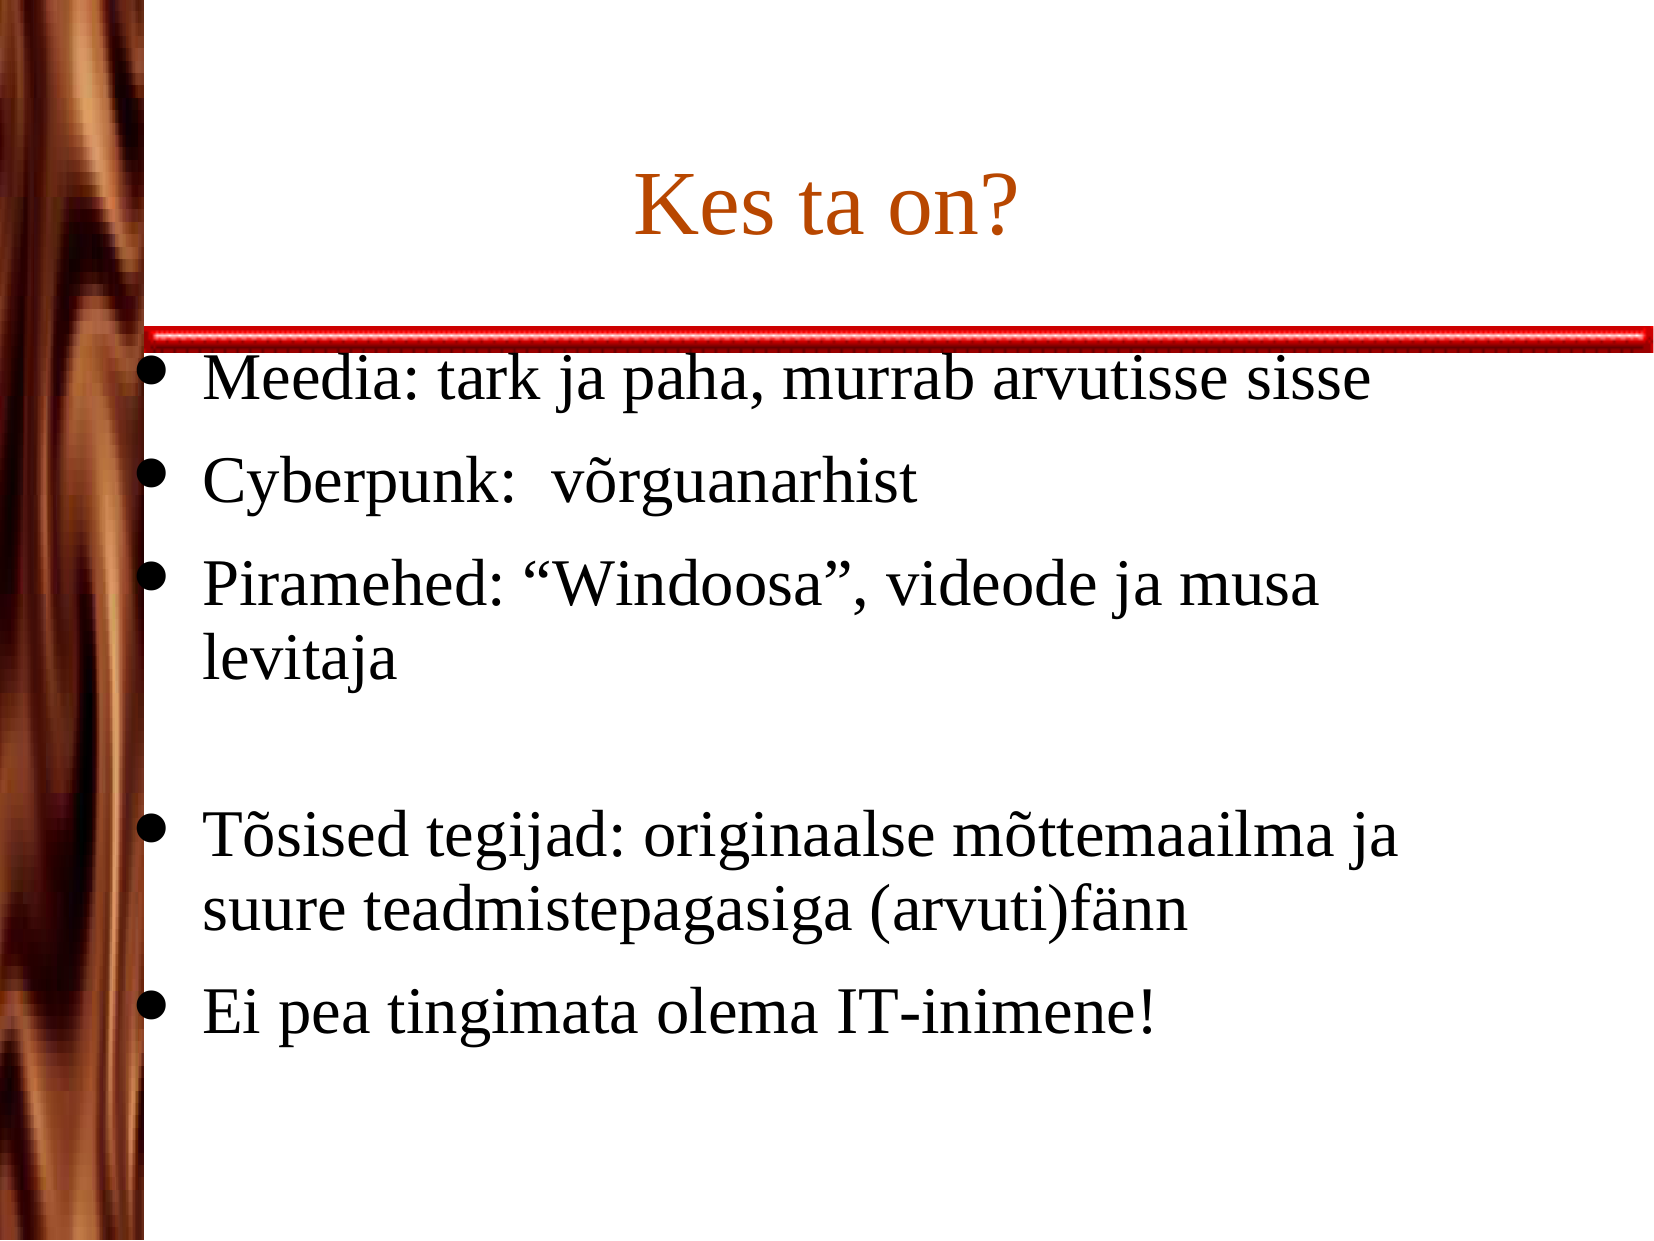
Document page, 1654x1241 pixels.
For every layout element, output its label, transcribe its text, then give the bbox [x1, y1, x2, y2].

list Meedia: tark ja paha, murrab arvutisse sisse Cyberpunk: võrguanarhist Piramehed: “Windoosa”, videode ja musa levitaja Tõsised tegijad: originaalse mõttemaailma ja suure teadmistepagasiga (arvuti)fänn Ei pea tingimata olema IT-inimene! [121, 344, 1534, 1126]
title Kes ta on? [121, 102, 1534, 310]
picture [0, 0, 1654, 1240]
